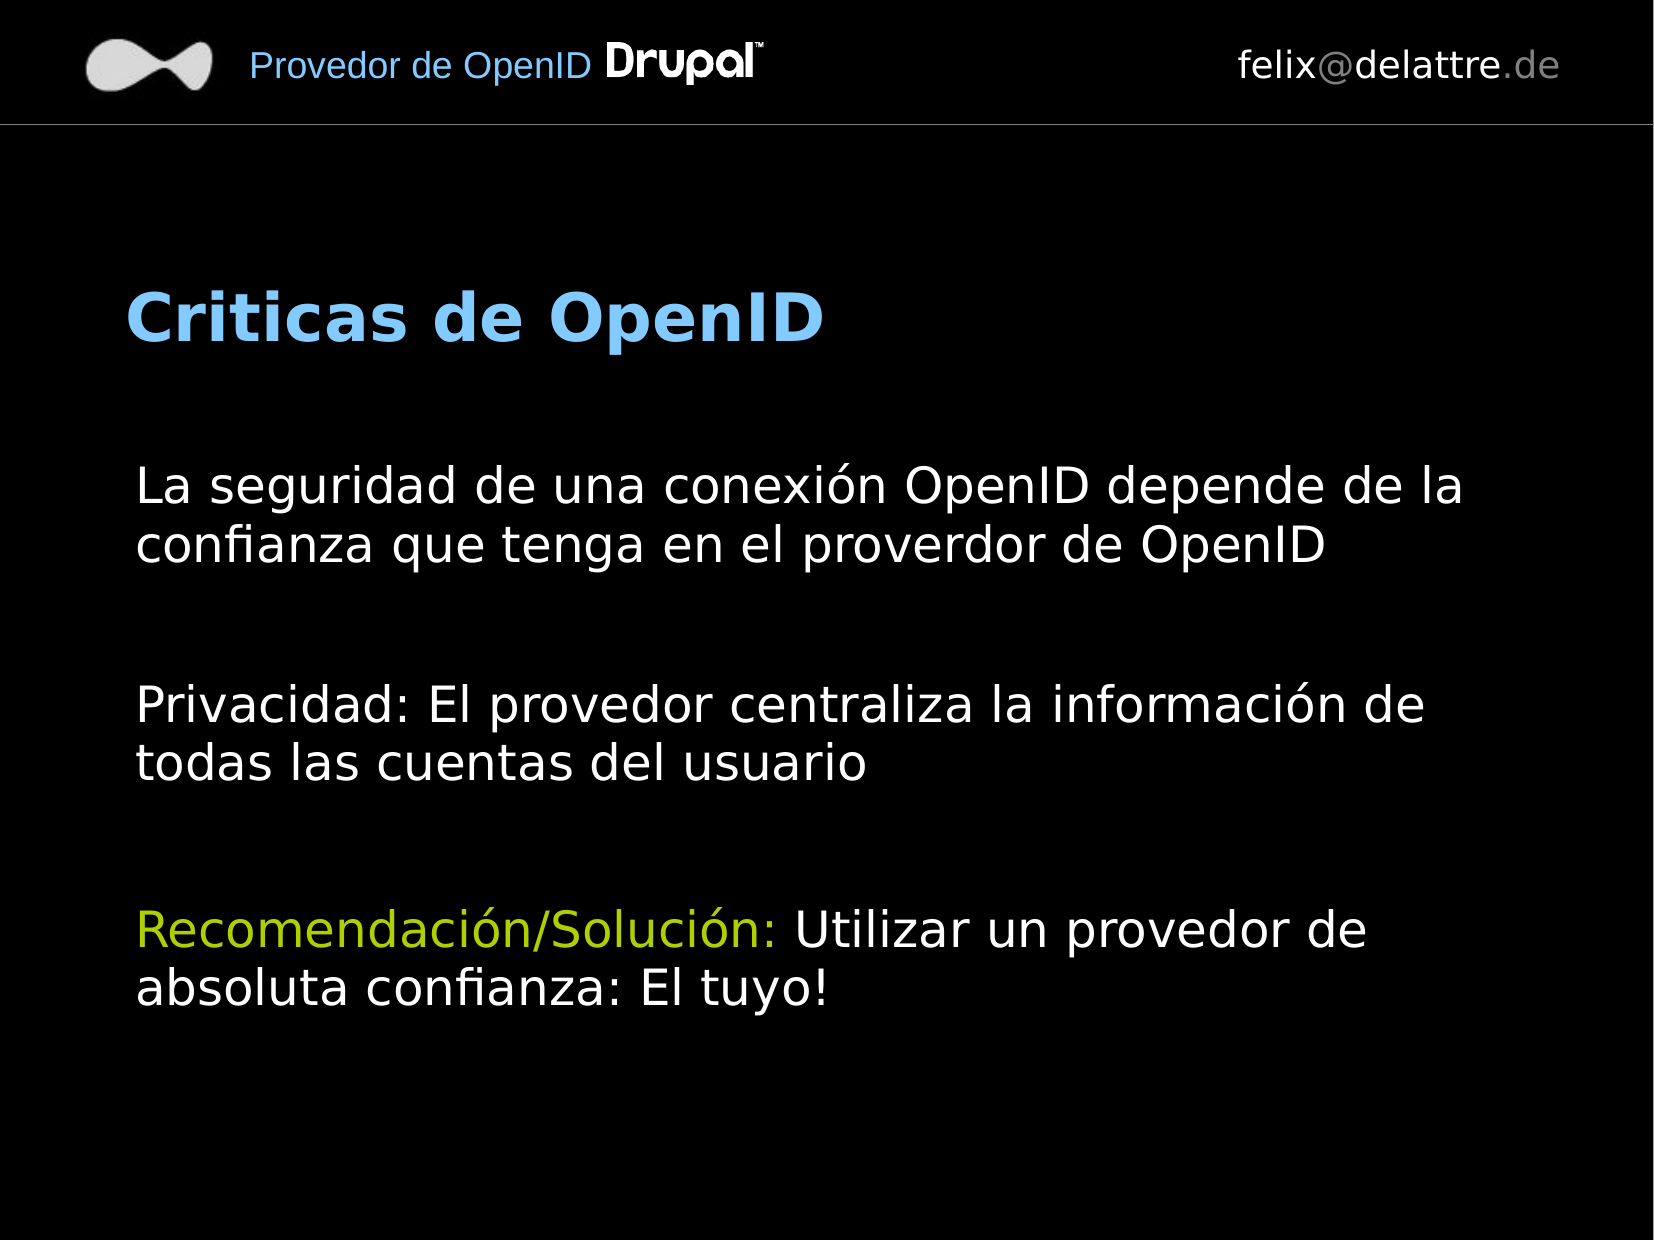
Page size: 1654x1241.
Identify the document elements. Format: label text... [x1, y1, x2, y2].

text_box Privacidad: El provedor centraliza la información de todas las cuentas del usuario [120, 668, 1565, 800]
text_box Criticas de OpenID [110, 272, 1412, 365]
text_box La seguridad de una conexión OpenID depende de la confianza que tenga en el proverdor de OpenID [120, 450, 1565, 582]
picture [62, 31, 229, 104]
text_box Recomendación/Solución: Utilizar un provedor de absoluta confianza: El tuyo! [120, 893, 1565, 1025]
